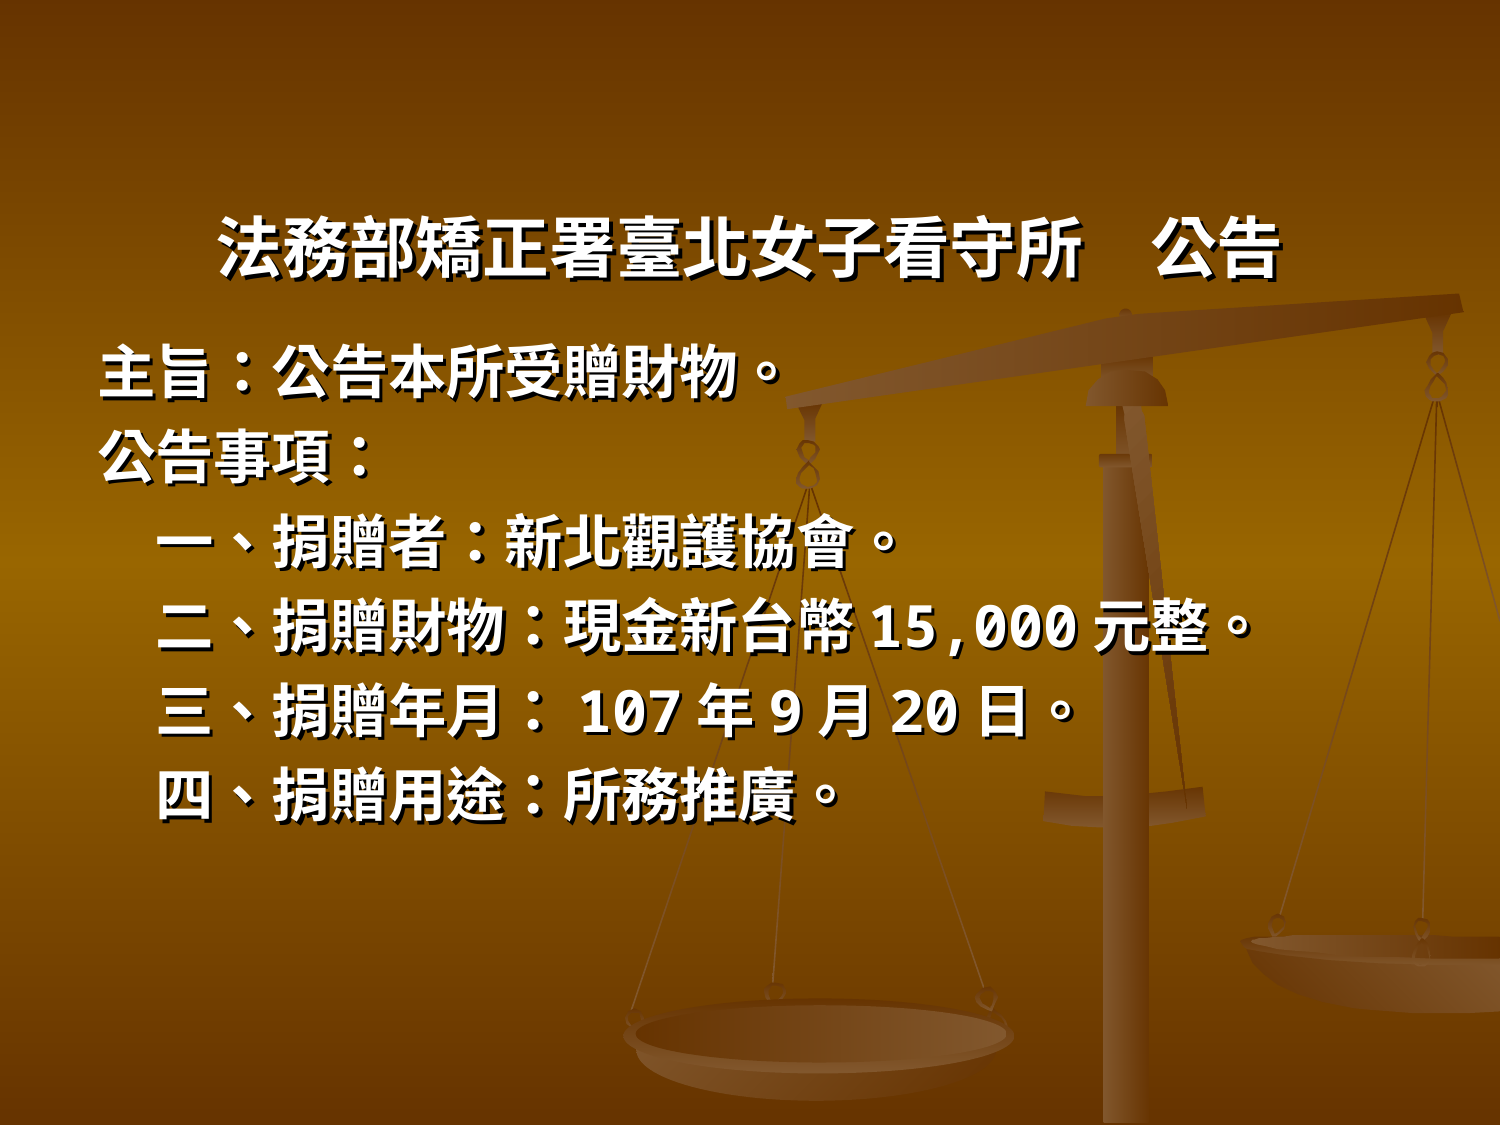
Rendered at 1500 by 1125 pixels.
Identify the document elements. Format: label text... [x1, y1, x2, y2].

subtitle 主旨：公告本所受贈財物。 公告事項： 一、捐贈者：新北觀護協會。 二、捐贈財物：現金新台幤15,000元整。 三、捐贈年月：107年9月20日。 四、捐贈用途：所務推廣。 [82, 328, 1500, 1071]
title 法務部矯正署臺北女子看守所 公告 [41, 152, 1459, 293]
